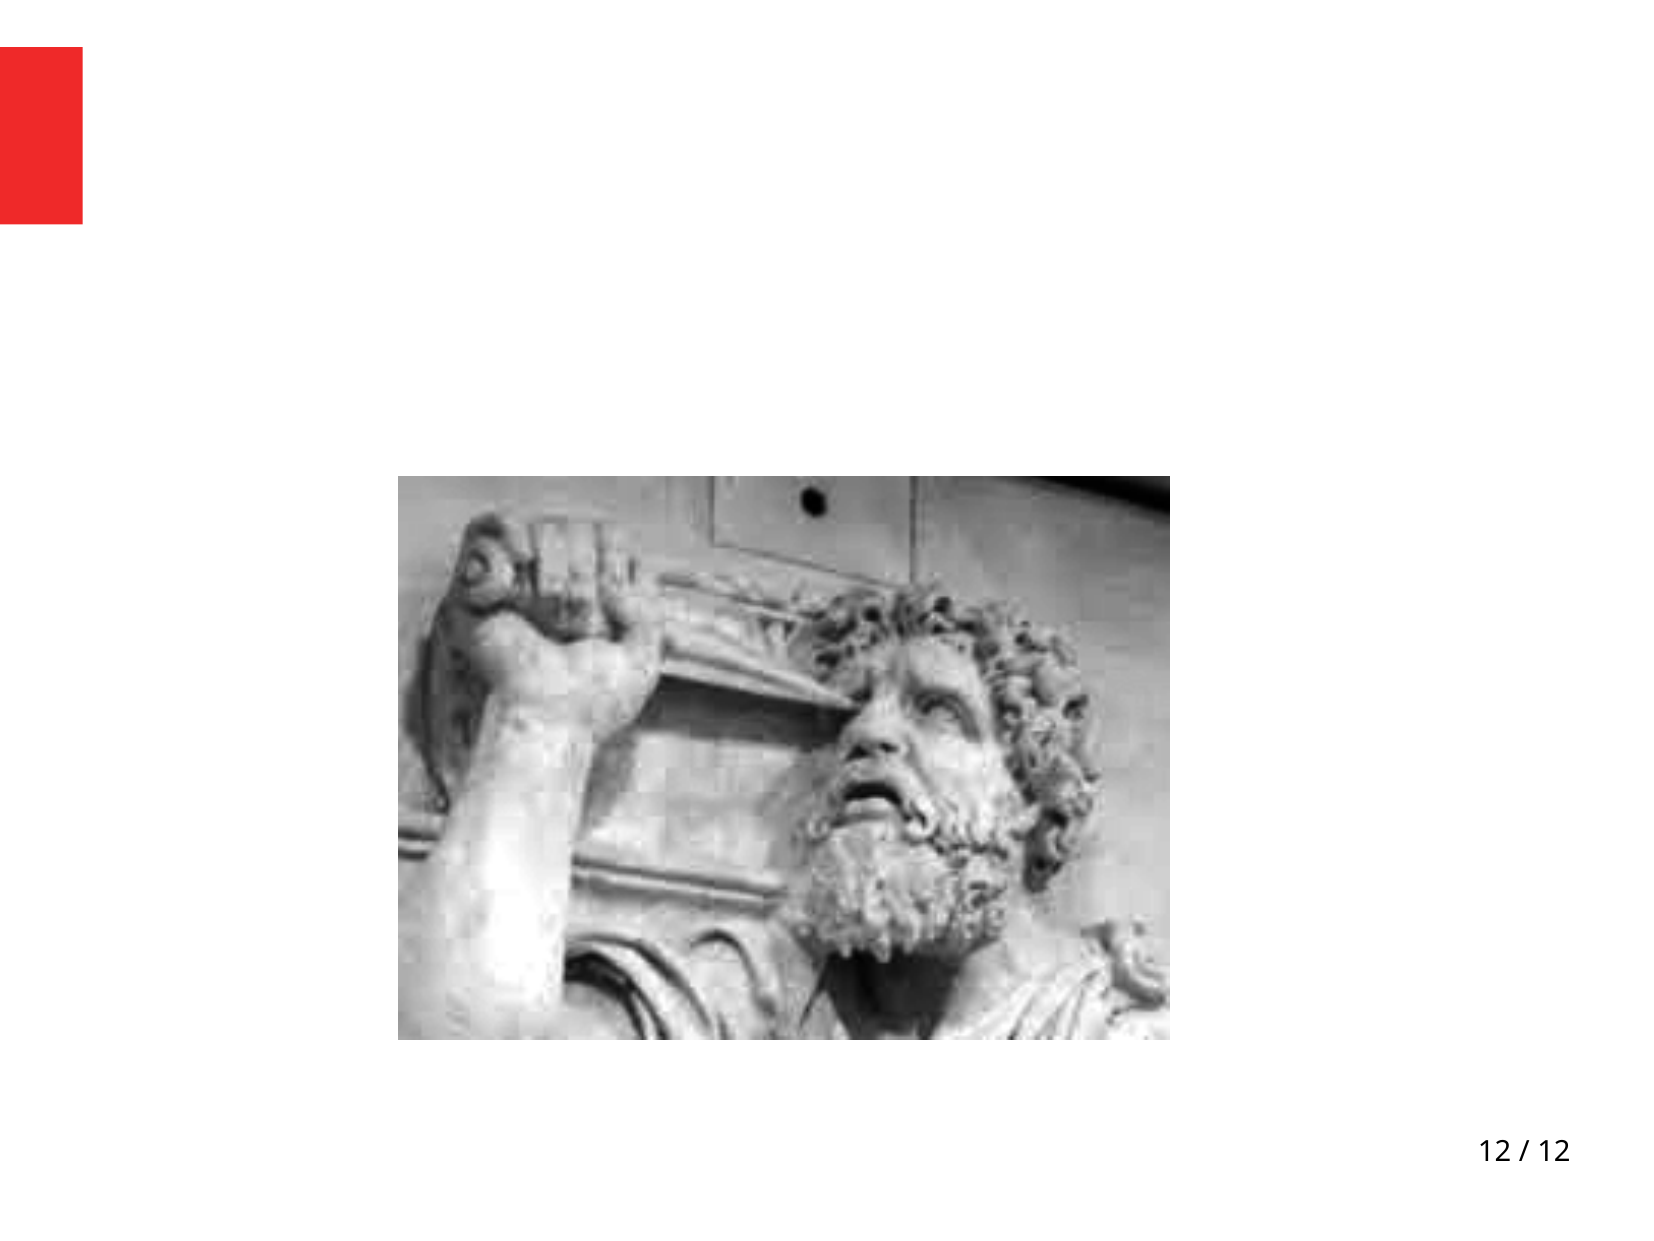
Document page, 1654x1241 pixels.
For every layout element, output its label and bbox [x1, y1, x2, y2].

picture [398, 476, 1170, 1040]
